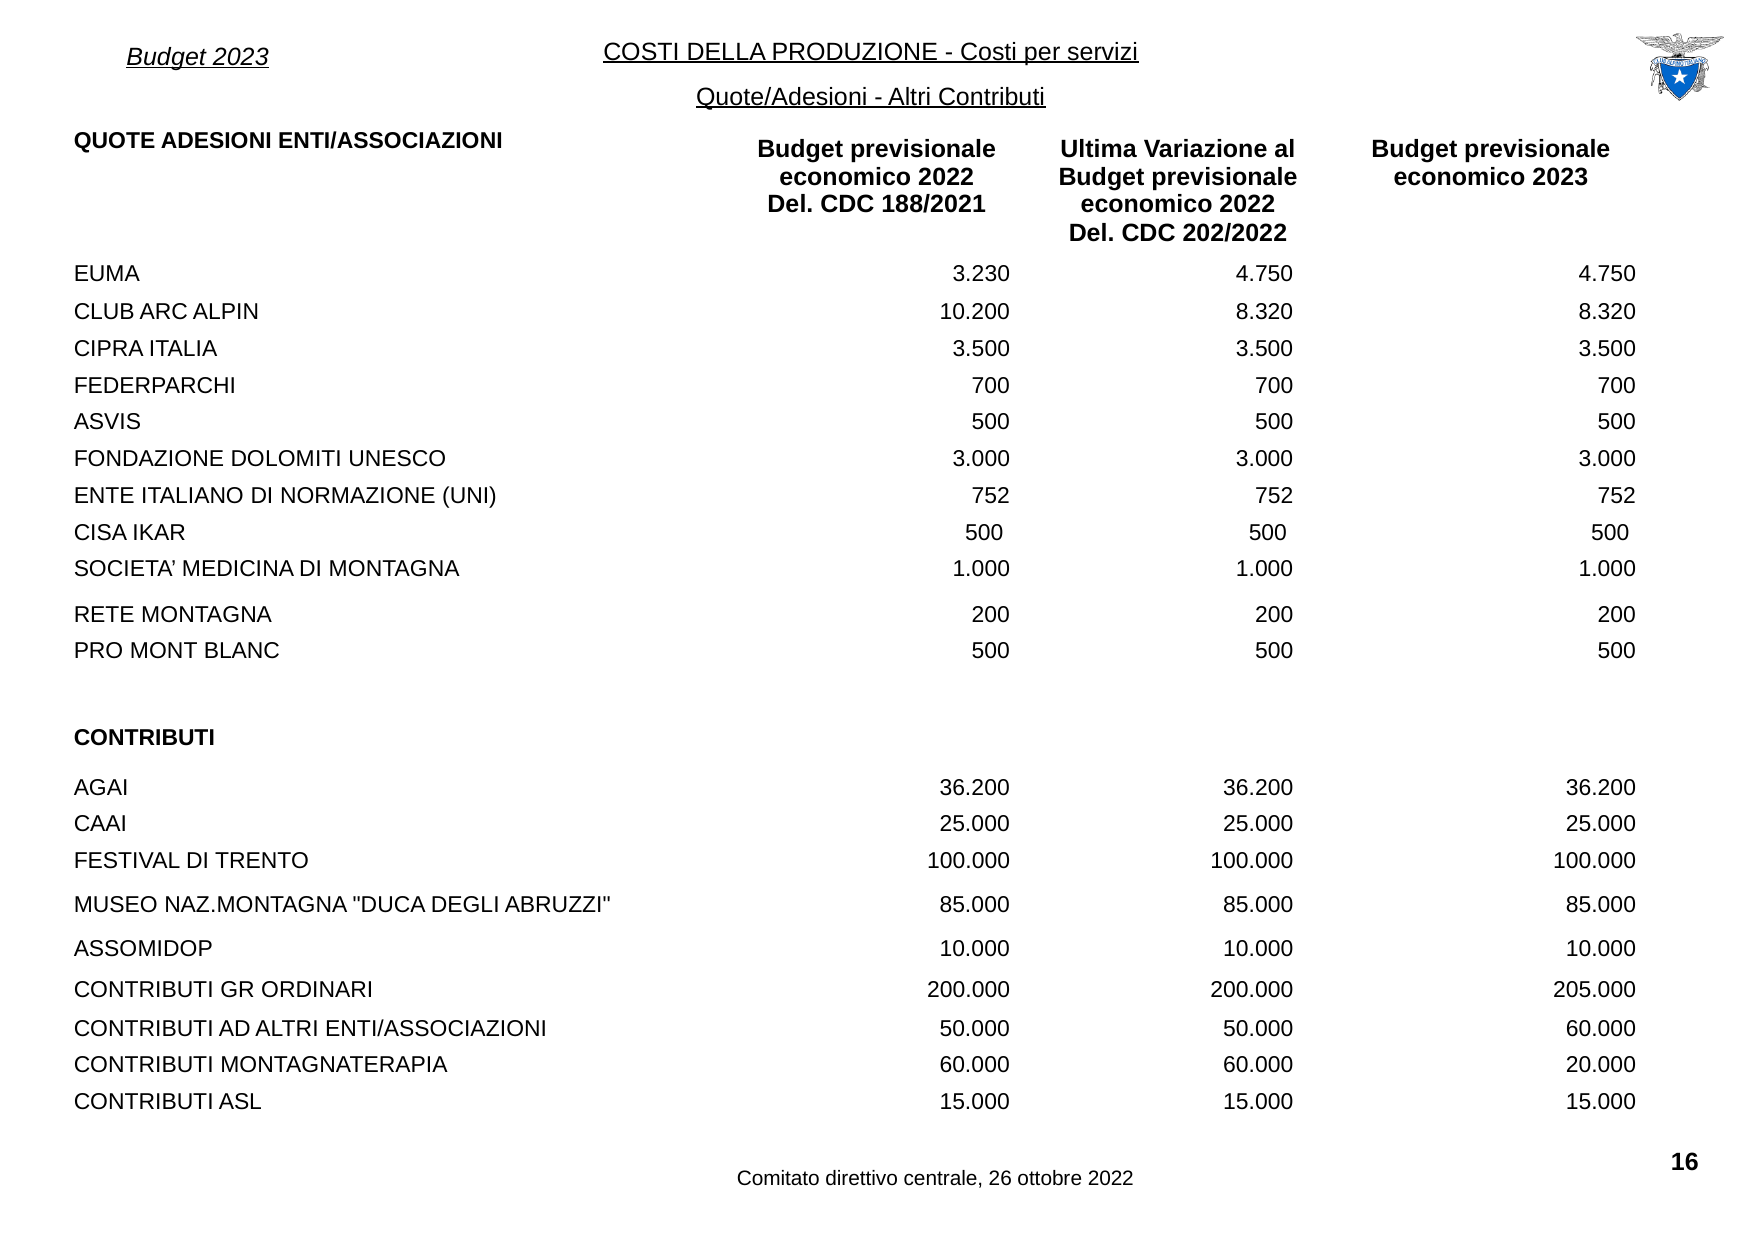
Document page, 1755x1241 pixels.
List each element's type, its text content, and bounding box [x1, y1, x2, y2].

table_cell 36.200 [1031, 773, 1314, 809]
table_cell [712, 723, 1031, 773]
table_cell FEDERPARCHI [62, 371, 712, 407]
table_cell 752 [1314, 481, 1657, 518]
table_cell 200 [712, 600, 1031, 636]
table_cell 10.200 [712, 297, 1031, 334]
table_cell 200.000 [1031, 975, 1314, 1014]
table_cell [62, 673, 712, 723]
table_cell 4.750 [1314, 259, 1657, 297]
table_cell [1314, 673, 1657, 723]
table_cell 100.000 [1314, 846, 1657, 890]
table_cell 752 [712, 481, 1031, 518]
table_cell [1031, 723, 1314, 773]
table_cell 3.500 [1314, 334, 1657, 371]
table_cell 50.000 [1031, 1014, 1314, 1050]
table_cell CONTRIBUTI ASL [62, 1087, 712, 1123]
table_cell 36.200 [1314, 773, 1657, 809]
table_cell 100.000 [712, 846, 1031, 890]
table_cell CISA IKAR [62, 518, 712, 554]
table_cell [712, 673, 1031, 723]
table_cell MUSEO NAZ.MONTAGNA "DUCA DEGLI ABRUZZI" [62, 890, 712, 934]
table_cell CONTRIBUTI [62, 723, 712, 773]
table_cell 500 [1314, 518, 1657, 554]
table_cell 15.000 [1314, 1087, 1657, 1123]
table_cell 8.320 [1031, 297, 1314, 334]
table_header COSTI DELLA PRODUZIONE - Costi per servizi [286, 30, 1456, 75]
table_cell 36.200 [712, 773, 1031, 809]
table_cell 3.000 [712, 444, 1031, 481]
table_cell 500 [1314, 636, 1657, 673]
table_cell ENTE ITALIANO DI NORMAZIONE (UNI) [62, 481, 712, 518]
table_header Ultima Variazione al Budget previsionale economico 2022 Del. CDC 202/2022 [1031, 126, 1314, 259]
table_header QUOTE ADESIONI ENTI/ASSOCIAZIONI [62, 126, 712, 259]
text_box 16 [1655, 1139, 1727, 1186]
table_cell 50.000 [712, 1014, 1031, 1050]
table_cell 200 [1314, 600, 1657, 636]
table_cell 8.320 [1314, 297, 1657, 334]
table_cell 3.000 [1031, 444, 1314, 481]
table_cell 1.000 [1314, 554, 1657, 600]
table_cell 200 [1031, 600, 1314, 636]
table_cell 500 [1031, 407, 1314, 444]
table_cell 700 [1314, 371, 1657, 407]
table_cell 500 [1031, 518, 1314, 554]
table_header Budget previsionale economico 2023 [1314, 126, 1657, 259]
table_cell 3.500 [1031, 334, 1314, 371]
table_cell [1031, 673, 1314, 723]
table_cell 85.000 [712, 890, 1031, 934]
table_cell 3.500 [712, 334, 1031, 371]
text_box Budget 2023 [50, 35, 346, 82]
table_cell 700 [712, 371, 1031, 407]
table_cell ASVIS [62, 407, 712, 444]
table_cell 25.000 [712, 809, 1031, 846]
table_cell CONTRIBUTI GR ORDINARI [62, 975, 712, 1014]
table_cell 85.000 [1031, 890, 1314, 934]
table_cell 20.000 [1314, 1050, 1657, 1087]
picture [1632, 29, 1728, 108]
table_cell AGAI [62, 773, 712, 809]
table_cell FONDAZIONE DOLOMITI UNESCO [62, 444, 712, 481]
table_cell 752 [1031, 481, 1314, 518]
table_cell SOCIETA’ MEDICINA DI MONTAGNA [62, 554, 712, 600]
table_cell 700 [1031, 371, 1314, 407]
table_cell 25.000 [1031, 809, 1314, 846]
table_cell 3.230 [712, 259, 1031, 297]
table_cell 500 [1314, 407, 1657, 444]
table_cell 10.000 [1314, 934, 1657, 975]
table_cell 15.000 [1031, 1087, 1314, 1123]
table_cell 15.000 [712, 1087, 1031, 1123]
table_cell RETE MONTAGNA [62, 600, 712, 636]
table_cell 500 [1031, 636, 1314, 673]
table_cell FESTIVAL DI TRENTO [62, 846, 712, 890]
table_cell 500 [712, 518, 1031, 554]
table_cell 10.000 [712, 934, 1031, 975]
table_cell CIPRA ITALIA [62, 334, 712, 371]
table_cell CONTRIBUTI MONTAGNATERAPIA [62, 1050, 712, 1087]
table_cell 60.000 [1314, 1014, 1657, 1050]
table_cell 205.000 [1314, 975, 1657, 1014]
table_cell 60.000 [712, 1050, 1031, 1087]
table_cell 10.000 [1031, 934, 1314, 975]
table_cell EUMA [62, 259, 712, 297]
table_cell 85.000 [1314, 890, 1657, 934]
table_cell 3.000 [1314, 444, 1657, 481]
table_cell 1.000 [1031, 554, 1314, 600]
table_cell PRO MONT BLANC [62, 636, 712, 673]
table_header Budget previsionale economico 2022 Del. CDC 188/2021 [712, 126, 1031, 259]
table_cell 60.000 [1031, 1050, 1314, 1087]
table_cell CAAI [62, 809, 712, 846]
table_cell 1.000 [712, 554, 1031, 600]
table_cell 4.750 [1031, 259, 1314, 297]
table_cell ASSOMIDOP [62, 934, 712, 975]
table_cell 500 [712, 407, 1031, 444]
table_cell CLUB ARC ALPIN [62, 297, 712, 334]
table_cell Quote/Adesioni - Altri Contributi [286, 75, 1456, 120]
table_cell 200.000 [712, 975, 1031, 1014]
table_cell [1314, 723, 1657, 773]
text_box Comitato direttivo centrale, 26 ottobre 2022 [613, 1159, 1258, 1200]
table_cell 25.000 [1314, 809, 1657, 846]
table_cell CONTRIBUTI AD ALTRI ENTI/ASSOCIAZIONI [62, 1014, 712, 1050]
table_cell 500 [712, 636, 1031, 673]
table_cell 100.000 [1031, 846, 1314, 890]
